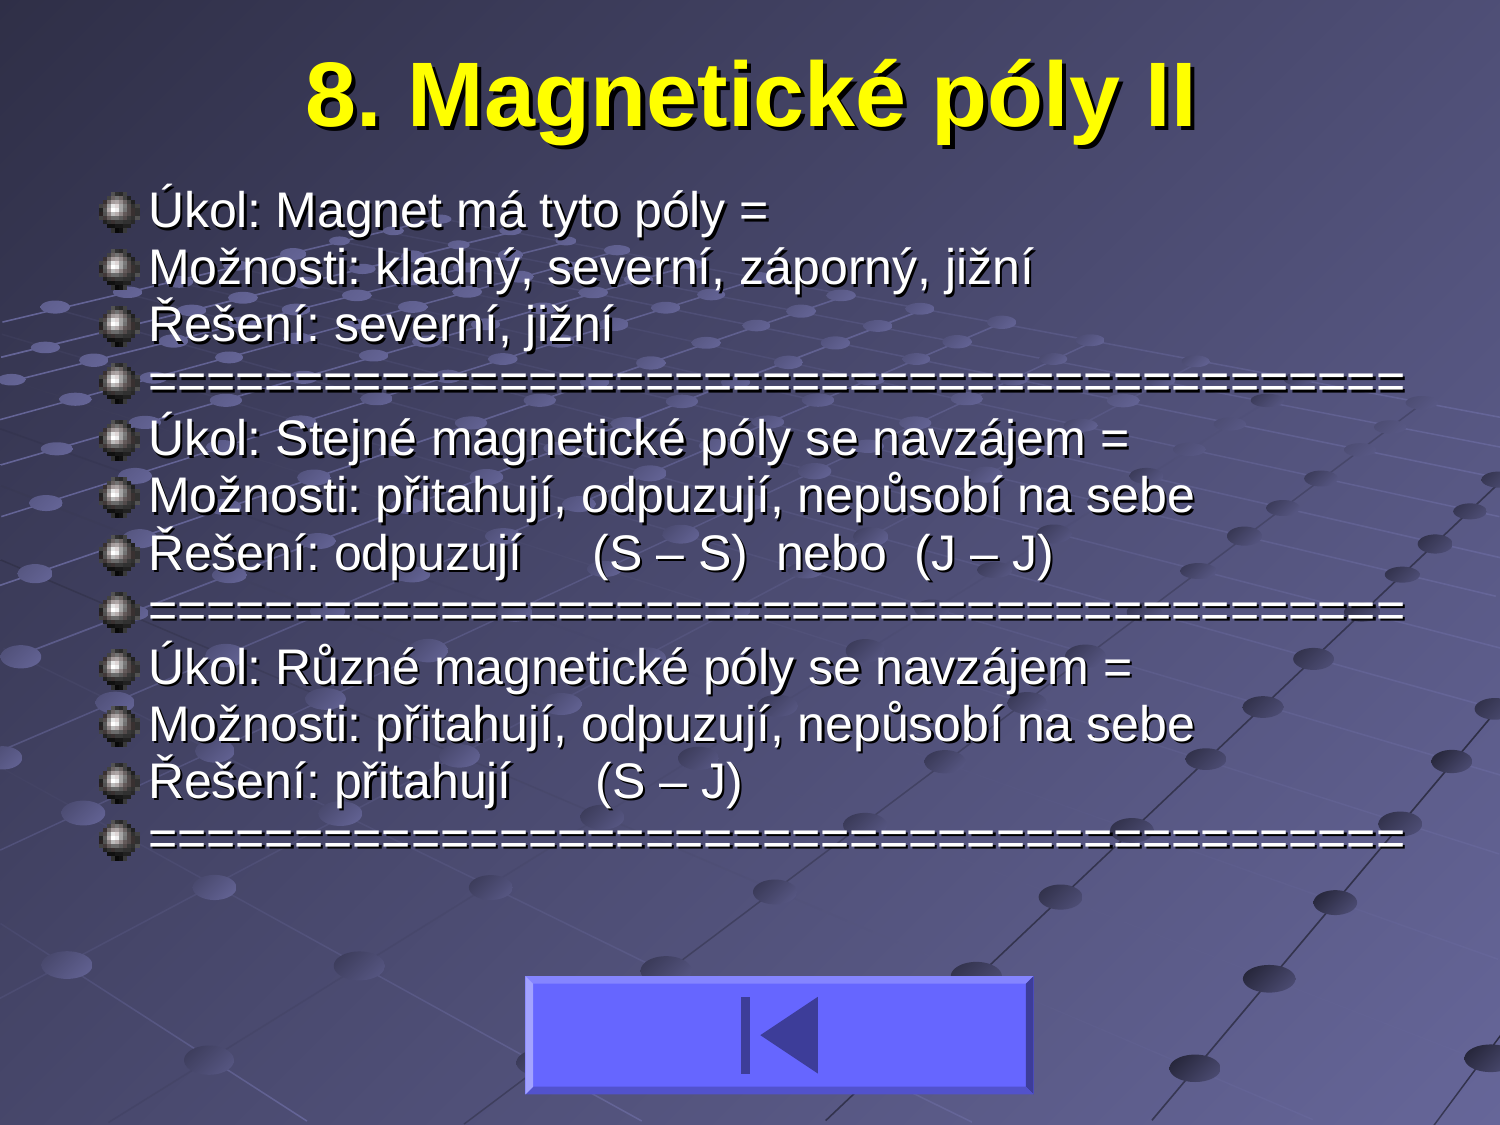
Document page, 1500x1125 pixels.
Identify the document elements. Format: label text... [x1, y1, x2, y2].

text_box [526, 976, 1034, 1095]
list Úkol: Magnet má tyto póly = Možnosti: kladný, severní, záporný, jižní Řešení: severní, jižní =========================================== Úkol: Stejné magnetické póly se navzájem = Možnosti: přitahují, odpuzují, nepůsobí na sebe Řešení: odpuzují (S – S) nebo (J – J) =========================================== Úkol: Různé magnetické póly se navzájem = Možnosti: přitahují, odpuzují, nepůsobí na sebe Řešení: přitahují (S – J) =========================================== [76, 184, 1427, 929]
title 8. Magnetické póly II [76, 30, 1427, 159]
